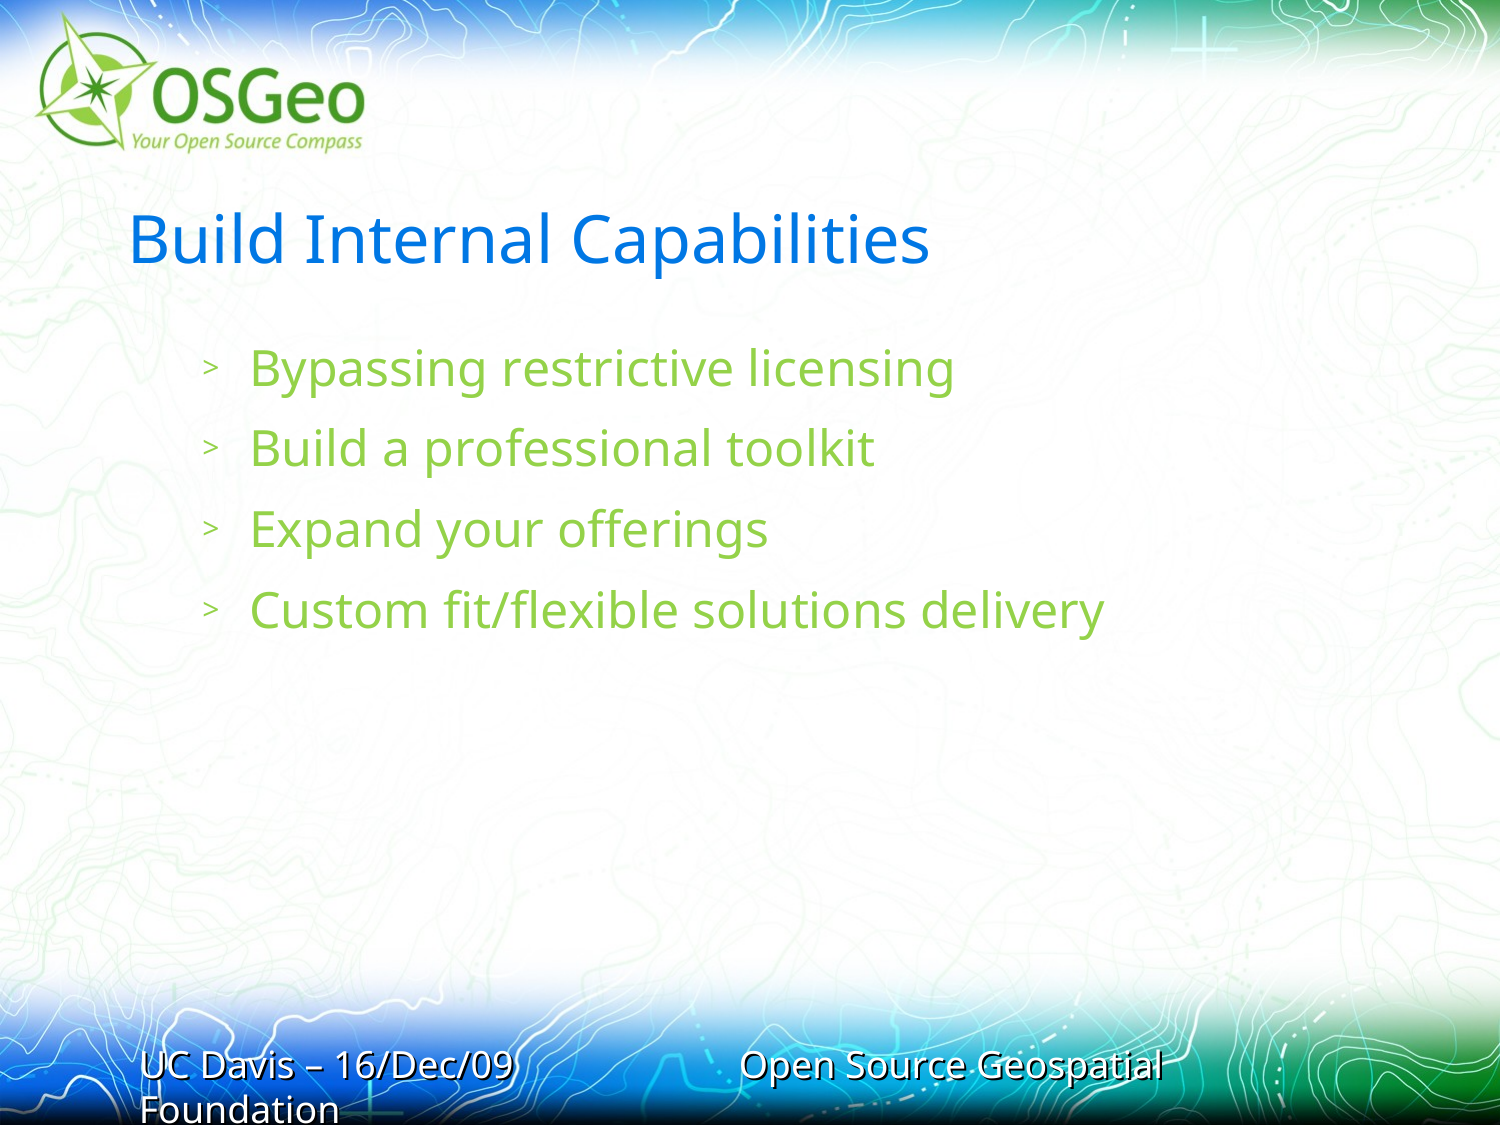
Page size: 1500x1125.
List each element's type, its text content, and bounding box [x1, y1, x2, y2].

picture [0, 0, 1500, 1125]
list Bypassing restrictive licensing Build a professional toolkit Expand your offerings Custom fit/flexible solutions delivery [112, 324, 1388, 1068]
title Build Internal Capabilities [112, 187, 1388, 288]
picture [257, 1115, 265, 1121]
picture [301, 1107, 311, 1121]
picture [234, 1107, 244, 1121]
picture [165, 1107, 175, 1121]
picture [212, 1107, 223, 1125]
picture [325, 1107, 336, 1125]
